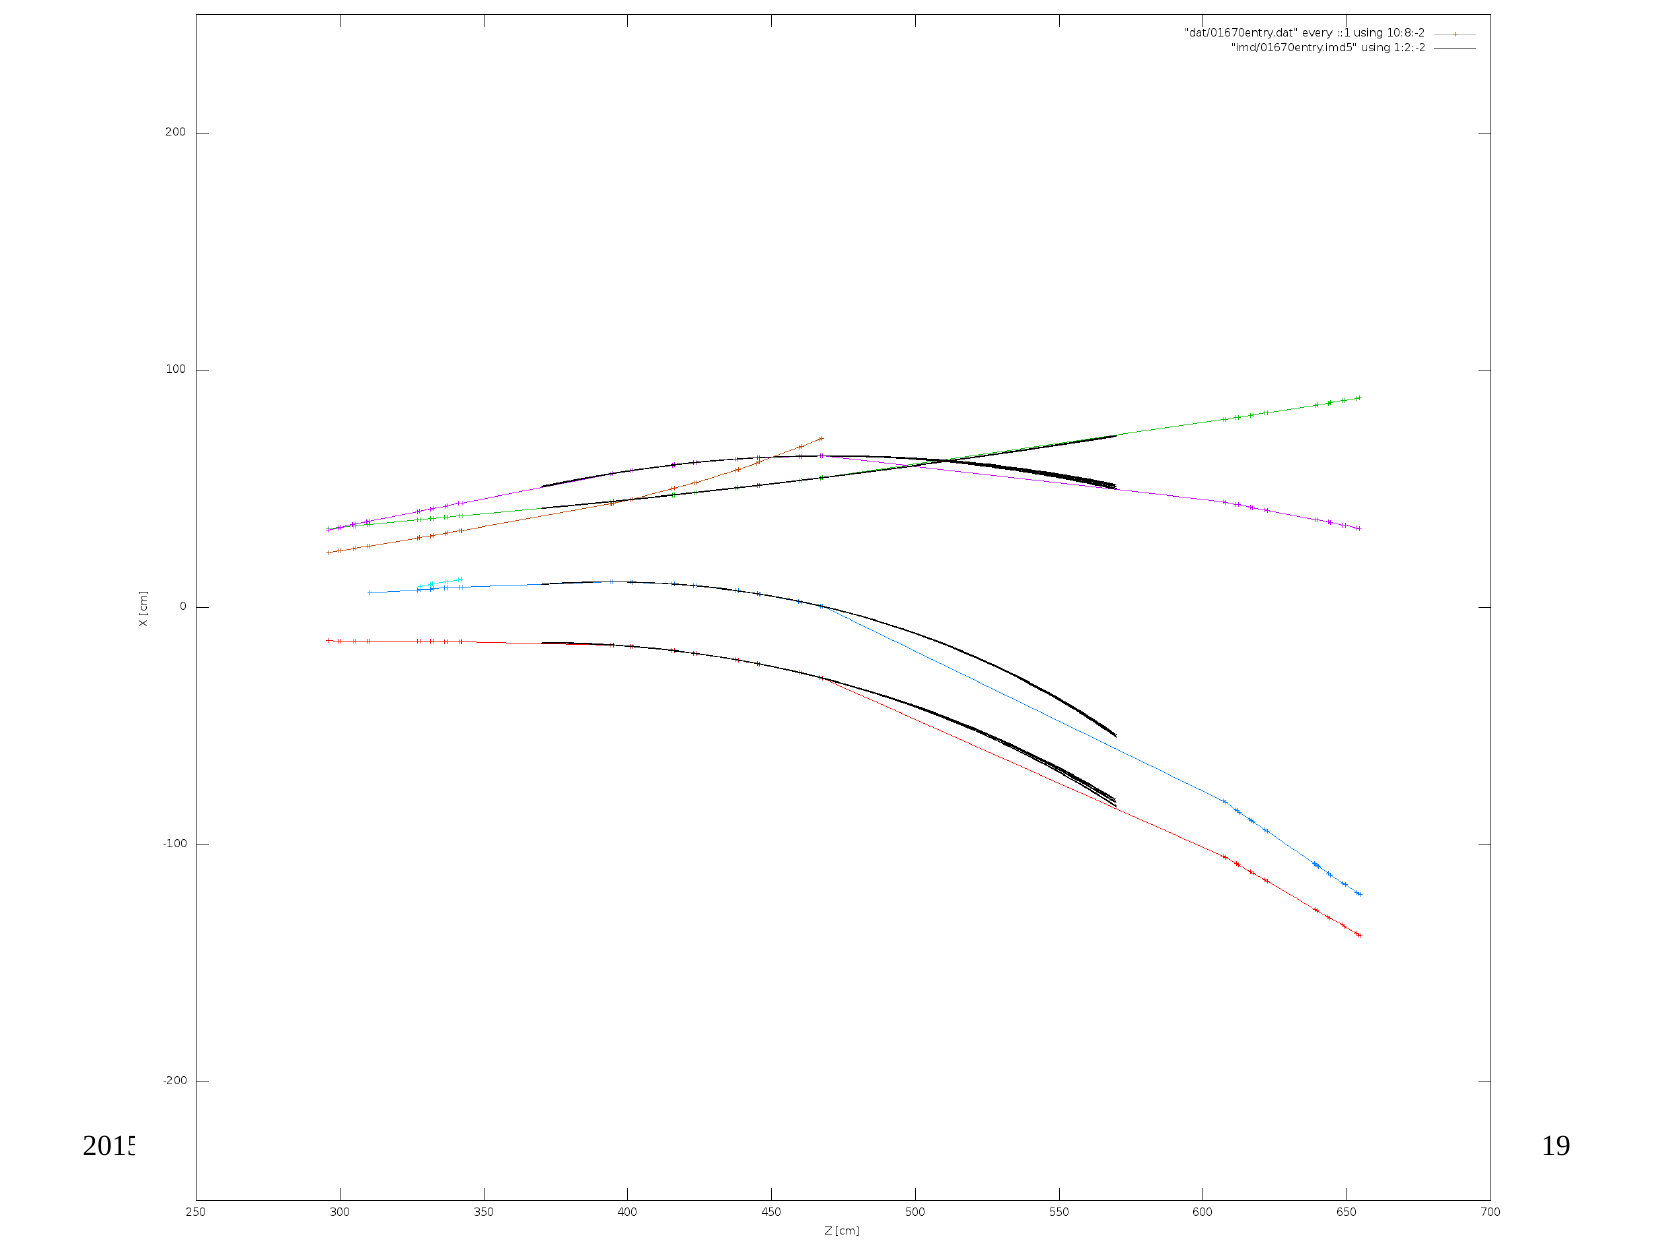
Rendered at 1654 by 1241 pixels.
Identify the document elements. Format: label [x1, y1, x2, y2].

picture [135, 0, 1513, 1241]
